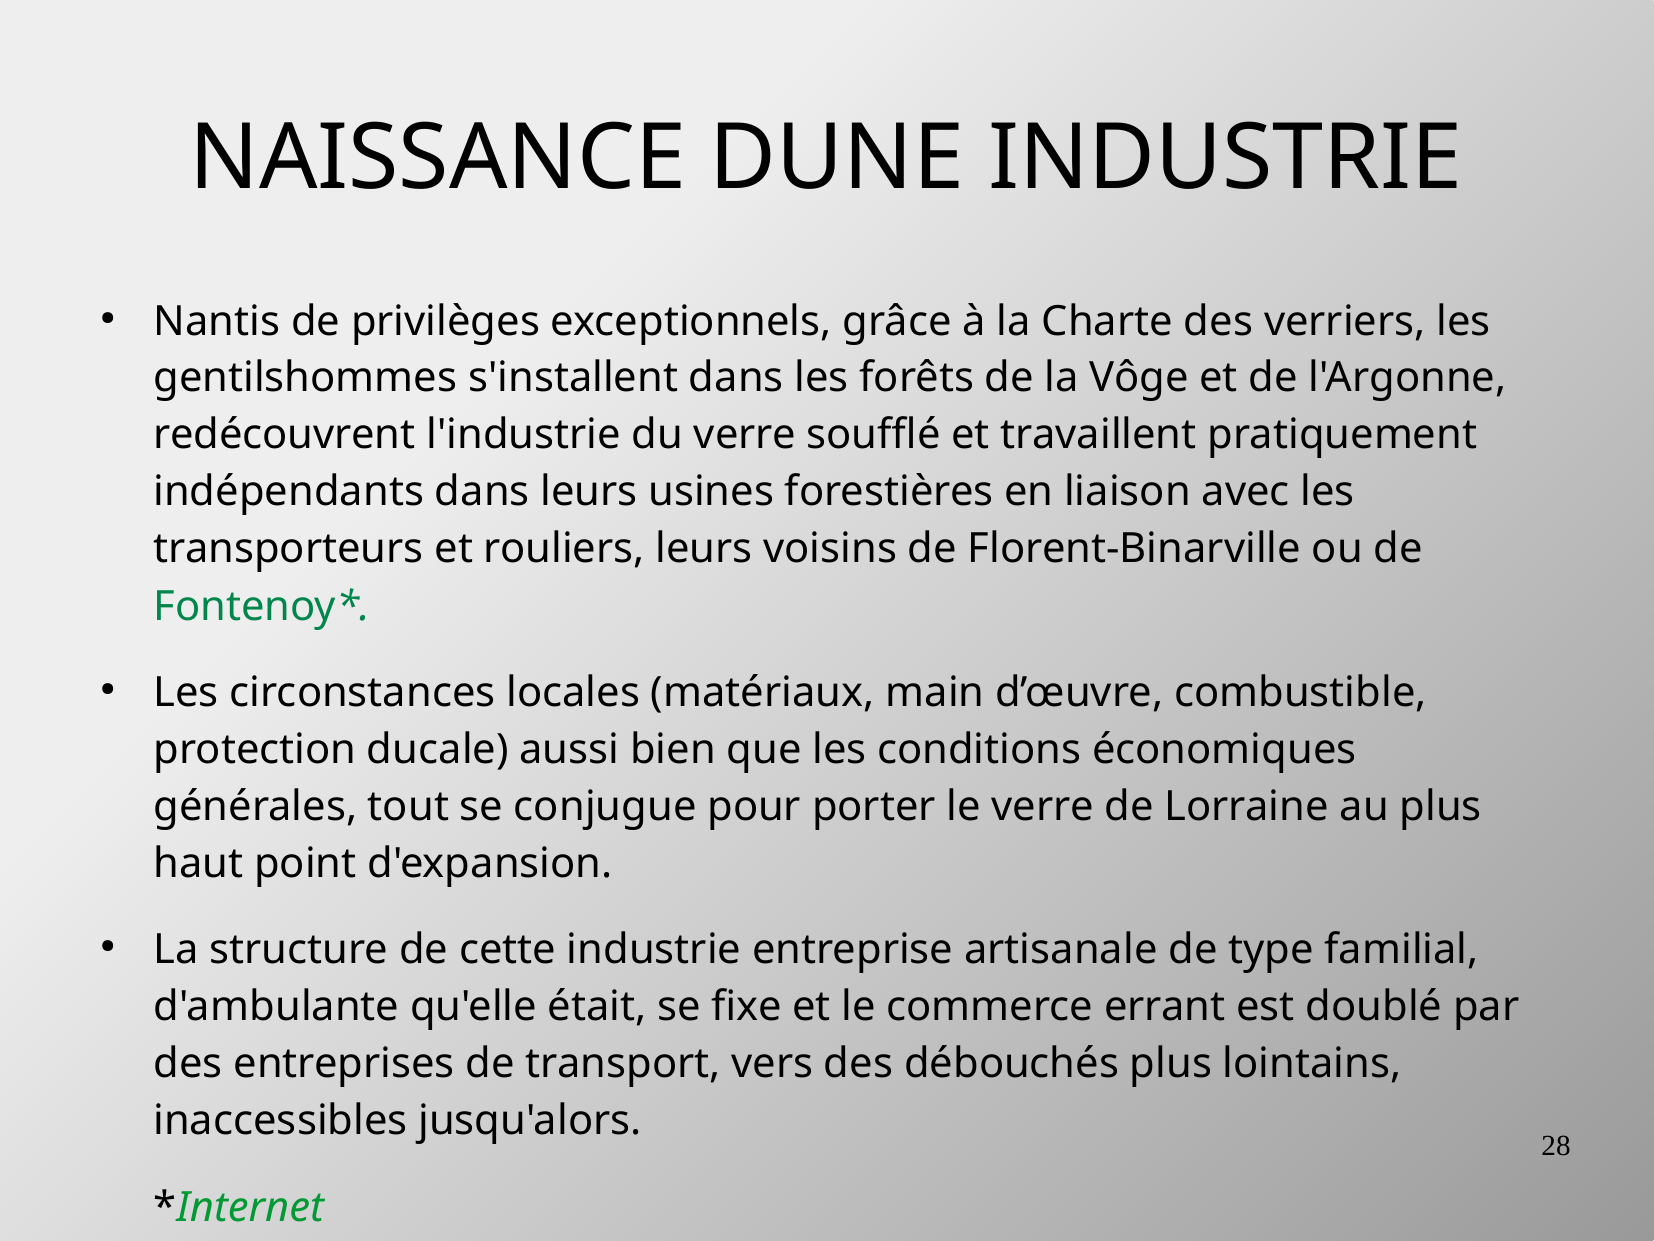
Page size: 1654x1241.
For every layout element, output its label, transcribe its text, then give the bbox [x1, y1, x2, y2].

title NAISSANCE DUNE INDUSTRIE [82, 49, 1571, 257]
list Nantis de privilèges exceptionnels, grâce à la Charte des verriers, les gentilshommes s'installent dans les forêts de la Vôge et de l'Argonne, redécouvrent l'industrie du verre soufflé et travaillent pratiquement indépendants dans leurs usines forestières en liaison avec les transporteurs et rouliers, leurs voisins de Florent-Binarville ou de Fontenoy*. Les circonstances locales (matériaux, main d’œuvre, combustible, protection ducale) aussi bien que les conditions économiques générales, tout se conjugue pour porter le verre de Lorraine au plus haut point d'expansion. La structure de cette industrie entreprise artisanale de type familial, d'ambulante qu'elle était, se fixe et le commerce errant est doublé par des entreprises de transport, vers des débouchés plus lointains, inaccessibles jusqu'alors. *Internet [82, 290, 1571, 1133]
